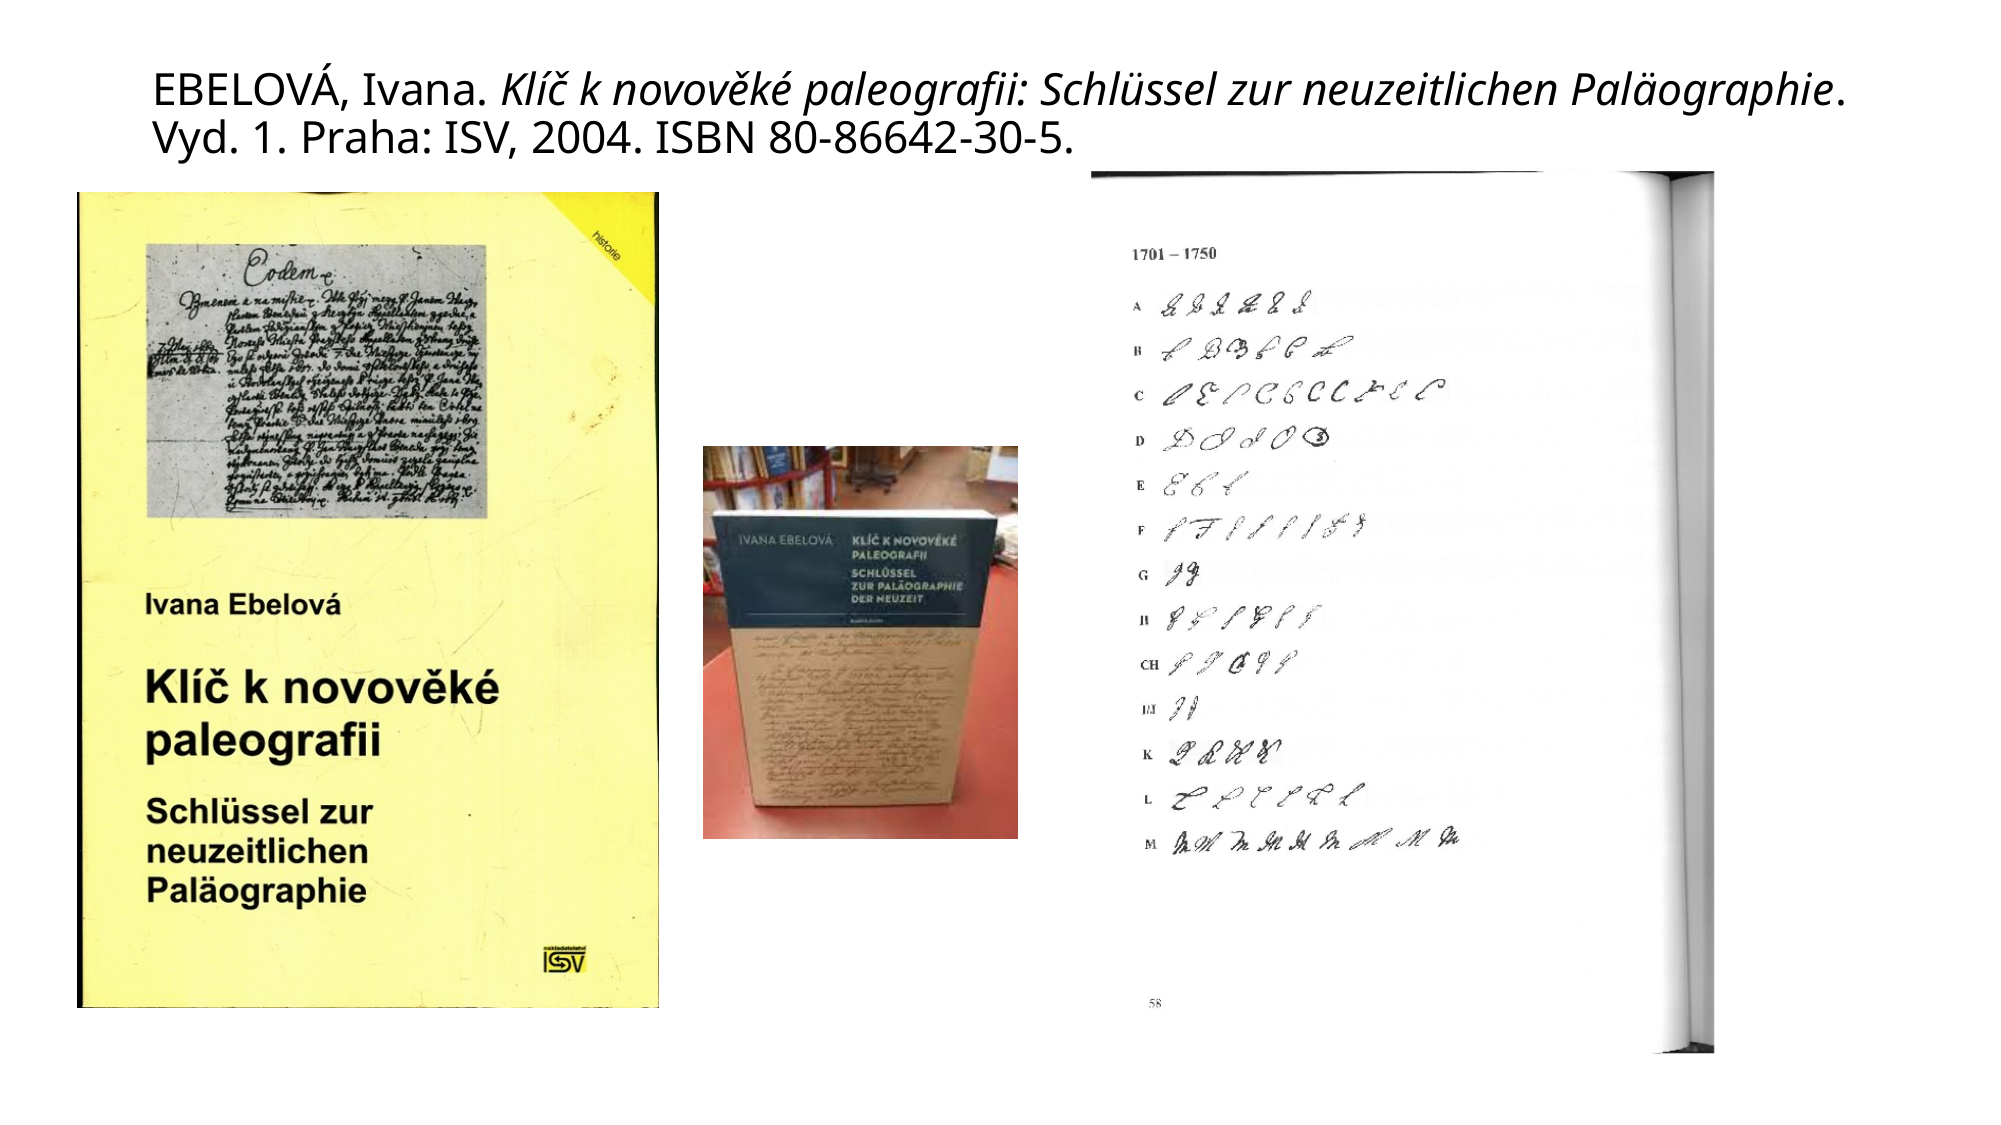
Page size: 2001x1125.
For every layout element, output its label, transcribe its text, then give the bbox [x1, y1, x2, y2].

picture [703, 446, 1018, 839]
title EBELOVÁ, Ivana. Klíč k novověké paleografii: Schlüssel zur neuzeitlichen Paläographie. Vyd. 1. Praha: ISV, 2004. ISBN 80-86642-30-5. [137, 59, 1863, 278]
picture [77, 193, 659, 1008]
chart [1087, 168, 1716, 1056]
